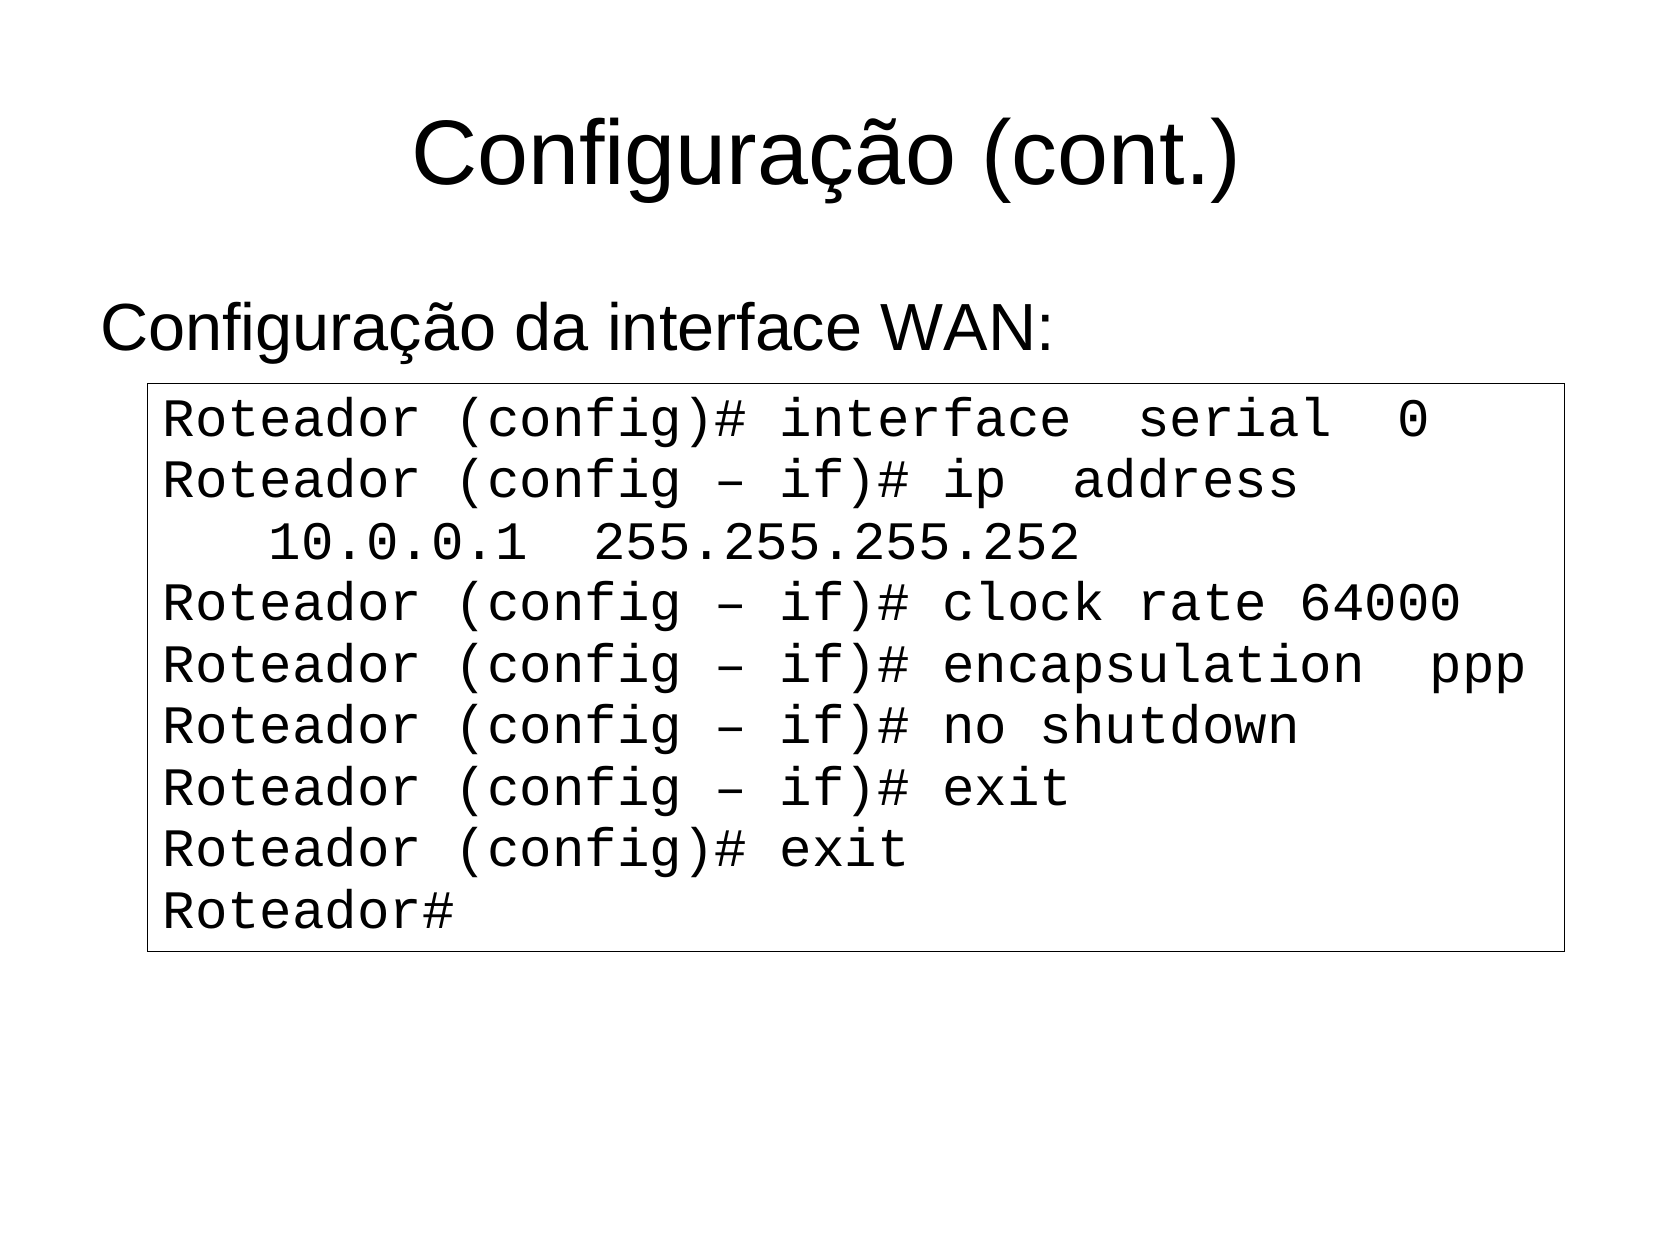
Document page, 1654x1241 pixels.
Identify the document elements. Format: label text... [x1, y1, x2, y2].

text_box Roteador (config)# interface serial 0 Roteador (config – if)# ip address 10.0.0.1 255.255.255.252 Roteador (config – if)# clock rate 64000 Roteador (config – if)# encapsulation ppp Roteador (config – if)# no shutdown Roteador (config – if)# exit Roteador (config)# exit Roteador# [147, 383, 1565, 919]
list Configuração da interface WAN: [82, 290, 1571, 460]
title Configuração (cont.) [82, 49, 1571, 257]
